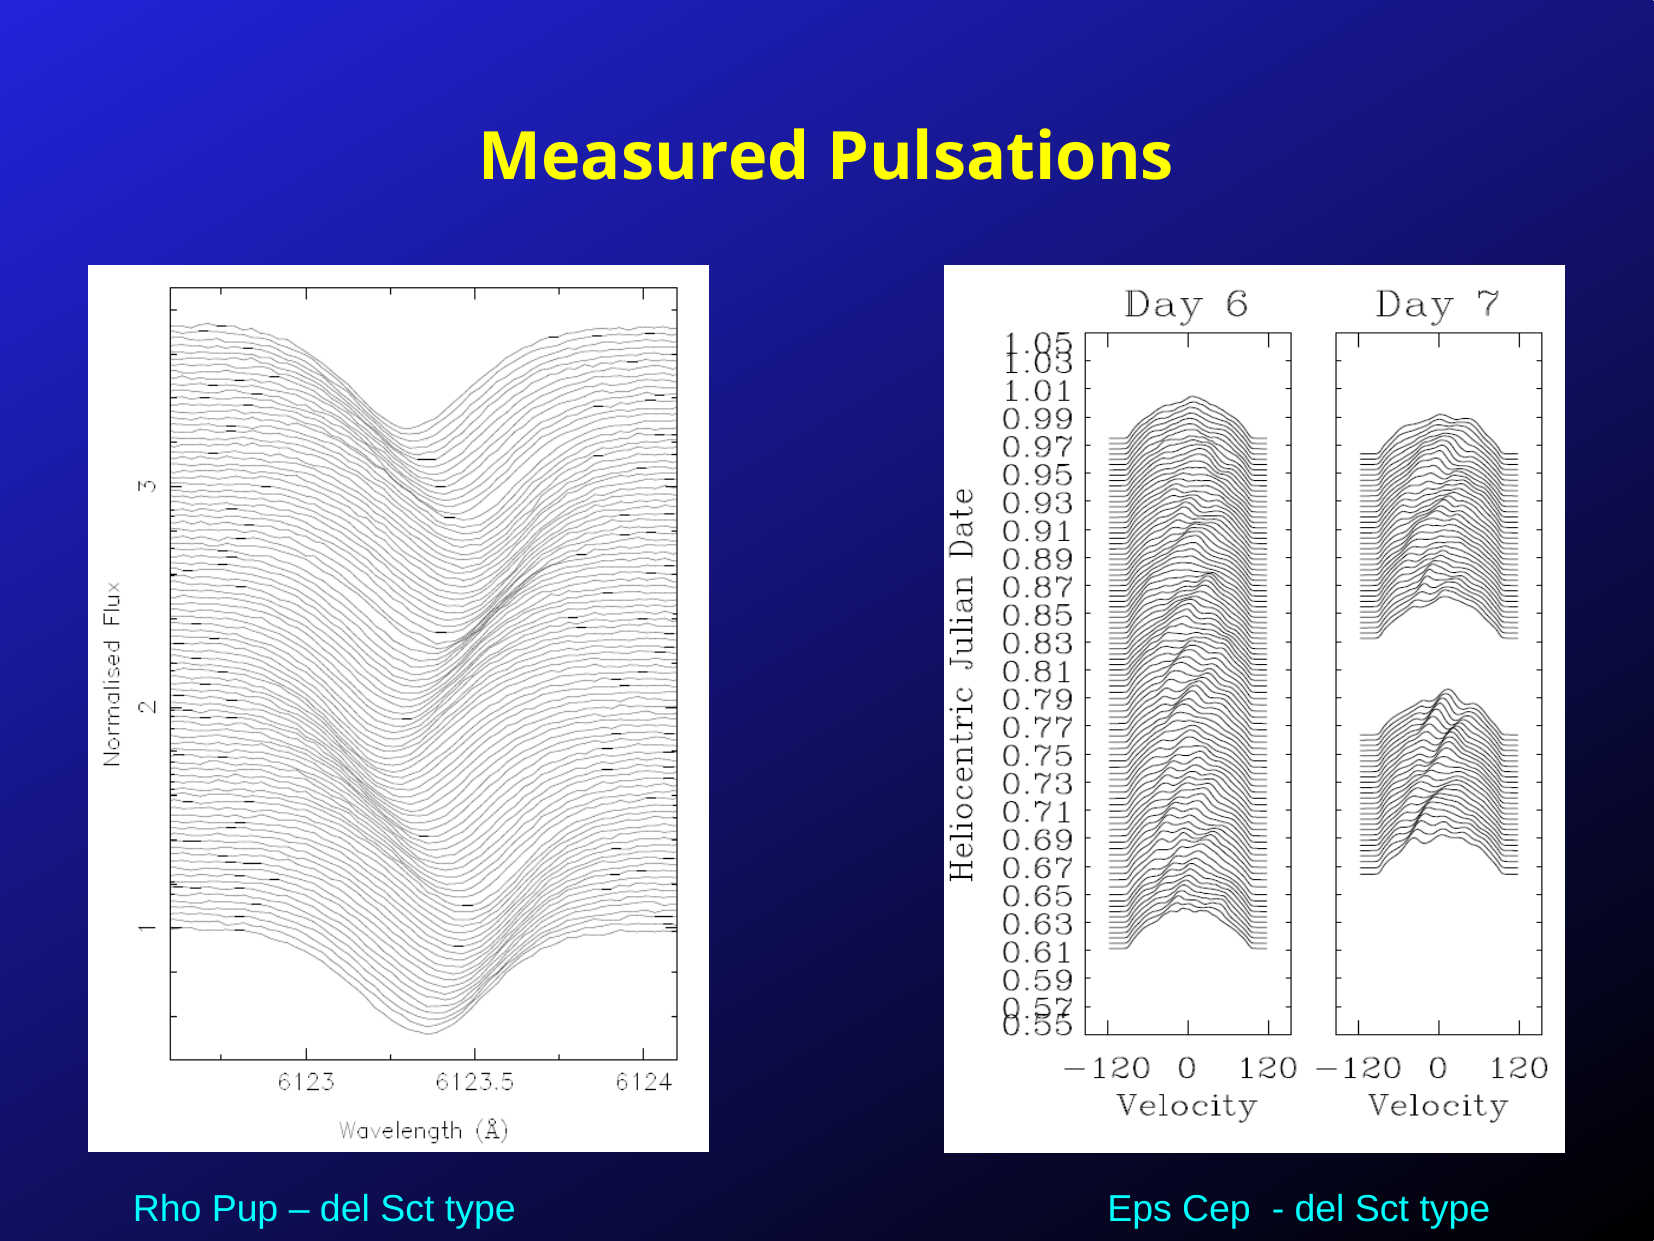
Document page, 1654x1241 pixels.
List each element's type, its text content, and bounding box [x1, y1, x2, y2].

picture [88, 265, 709, 1152]
text_box Rho Pup – del Sct type [118, 1180, 650, 1240]
text_box Eps Cep - del Sct type [1092, 1180, 1595, 1240]
picture [944, 265, 1565, 1153]
title Measured Pulsations [82, 56, 1571, 250]
